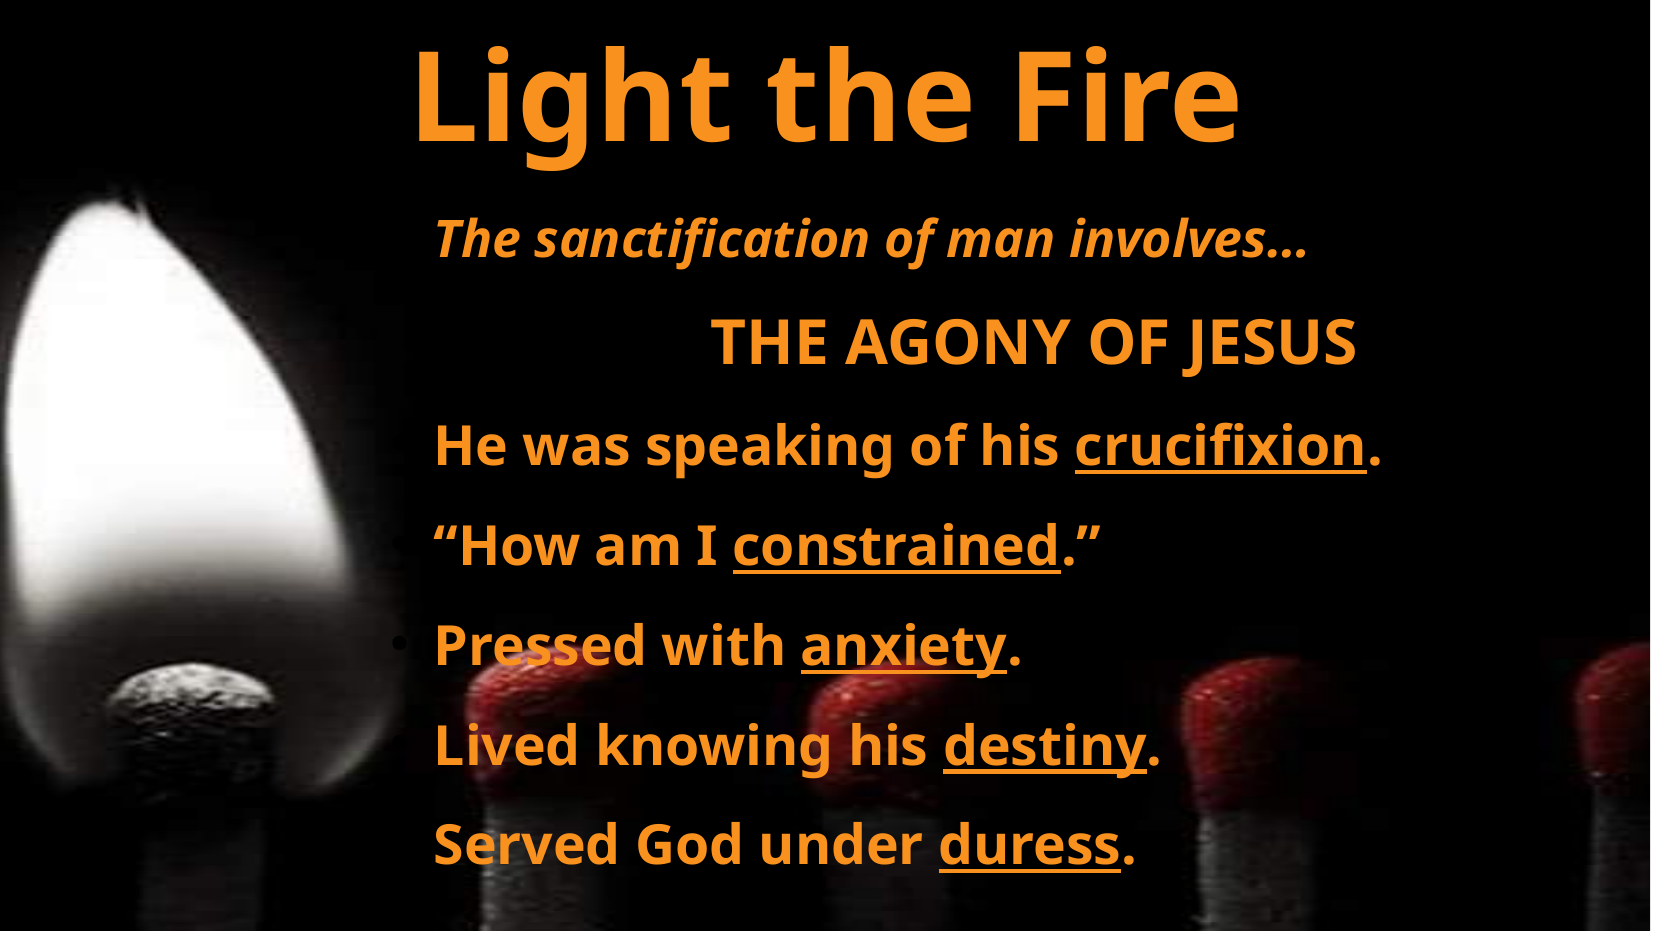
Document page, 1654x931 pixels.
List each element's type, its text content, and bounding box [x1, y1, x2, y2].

list The sanctification of man involves… THE AGONY OF JESUS He was speaking of his crucifixion. “How am I constrained.” Pressed with anxiety. Lived knowing his destiny. Served God under duress. [375, 202, 1636, 886]
picture [0, 0, 1651, 931]
title Light the Fire [82, 15, 1571, 171]
